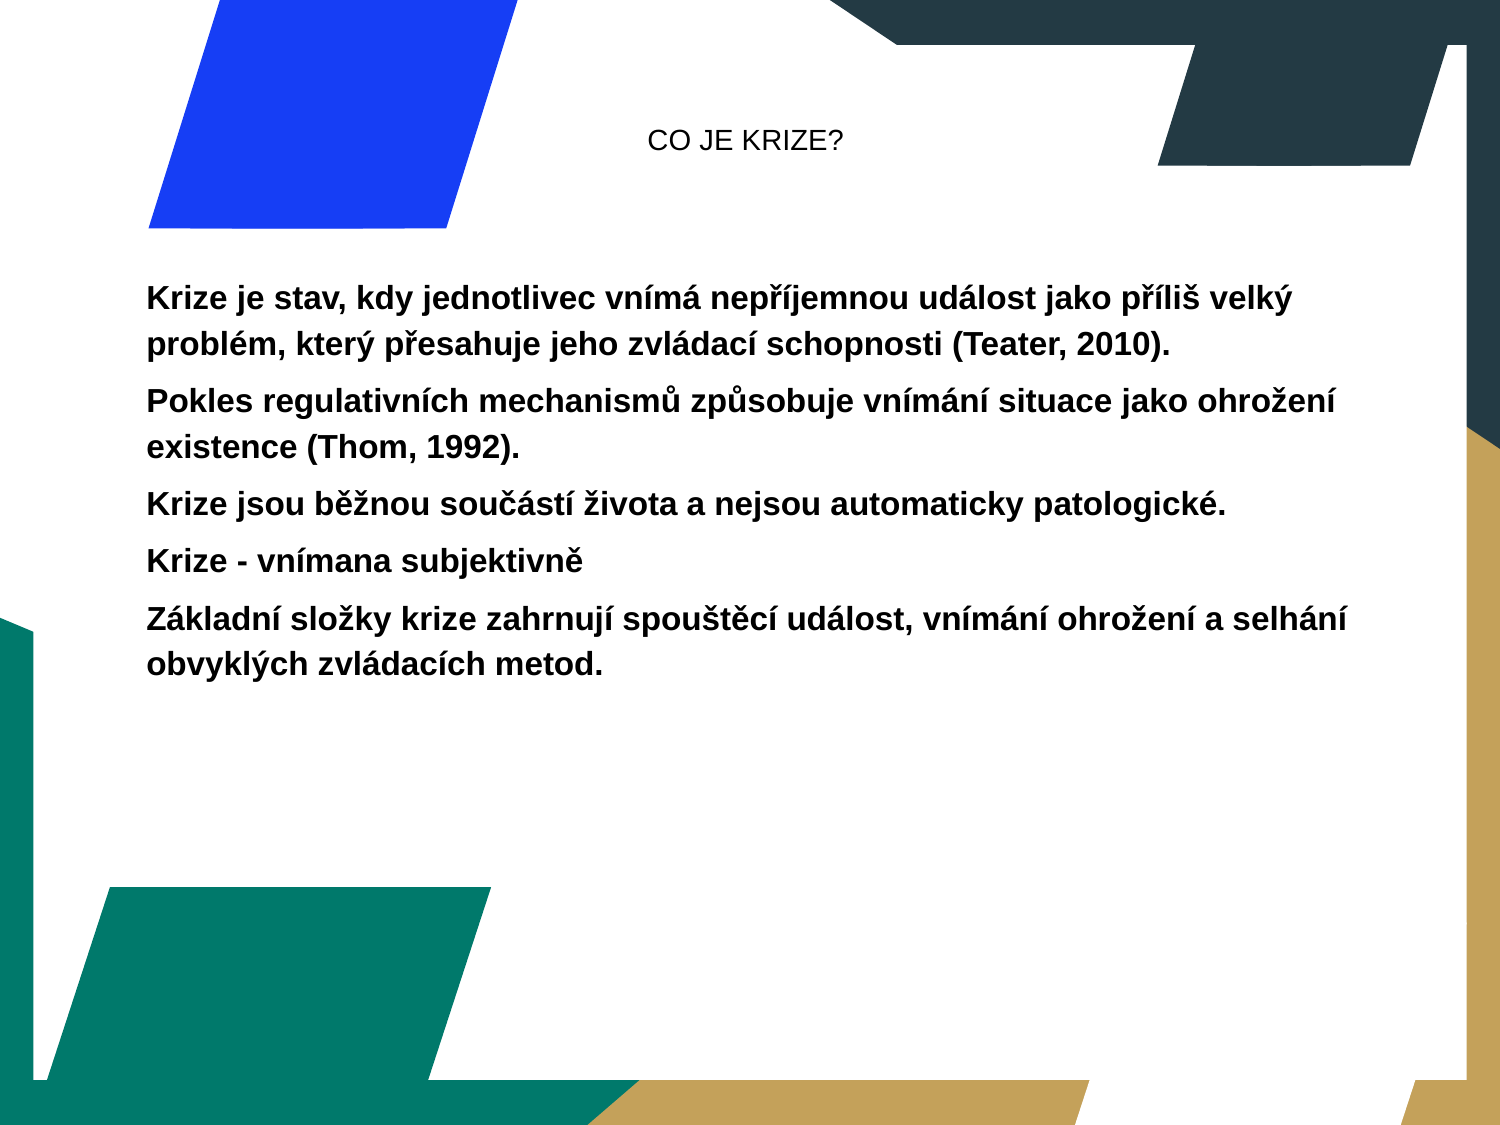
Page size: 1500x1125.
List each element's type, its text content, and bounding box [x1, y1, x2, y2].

title CO JE KRIZE? [75, 45, 1425, 233]
list Krize je stav, kdy jednotlivec vnímá nepříjemnou událost jako příliš velký problém, který přesahuje jeho zvládací schopnosti (Teater, 2010). Pokles regulativních mechanismů způsobuje vnímání situace jako ohrožení existence (Thom, 1992). Krize jsou běžnou součástí života a nejsou automaticky patologické. Krize - vnímana subjektivně Základní složky krize zahrnují spouštěcí událost, vnímání ohrožení a selhání obvyklých zvládacích metod. [75, 262, 1425, 1005]
